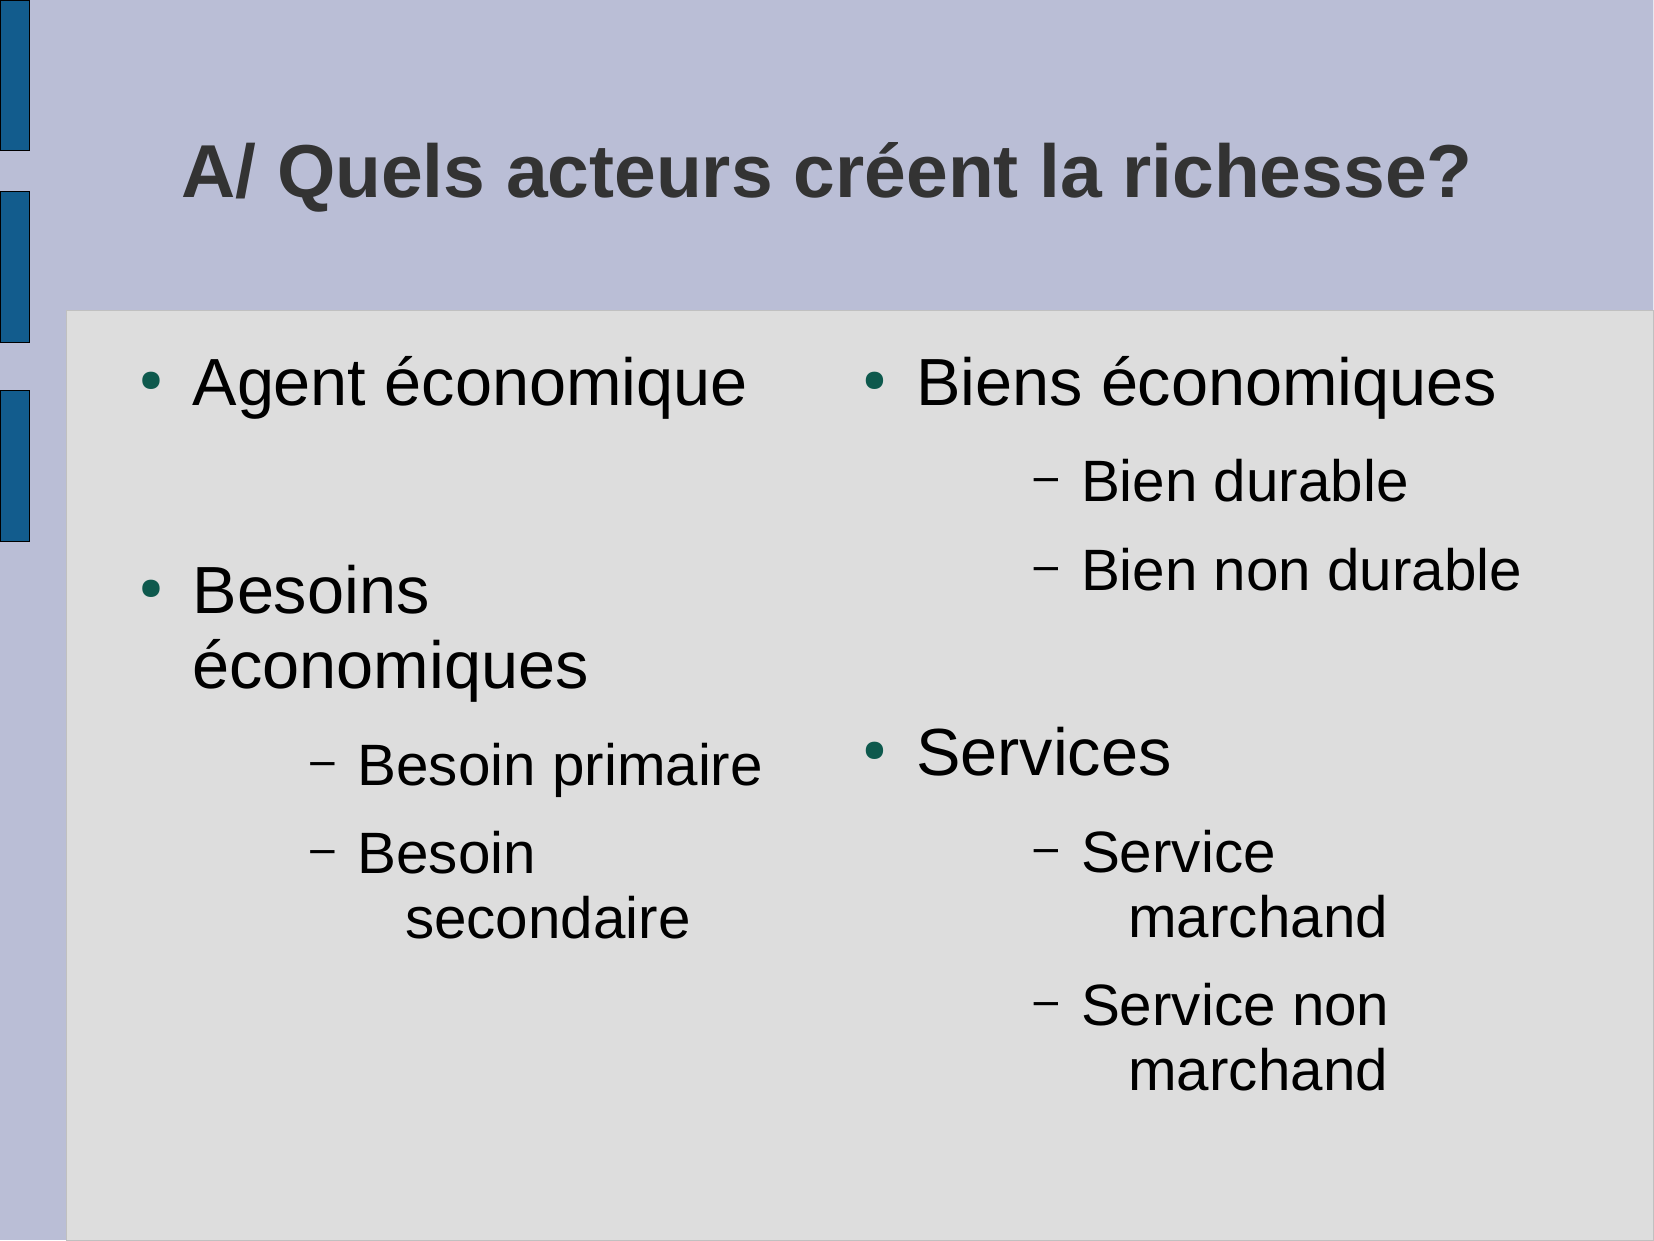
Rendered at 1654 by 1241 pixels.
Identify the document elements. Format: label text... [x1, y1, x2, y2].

list Biens économiques Bien durable Bien non durable Services Service marchand Service non marchand [845, 344, 1535, 1127]
list Agent économique Besoins économiques Besoin primaire Besoin secondaire [121, 344, 811, 1127]
title A/ Quels acteurs créent la richesse? [121, 67, 1534, 275]
